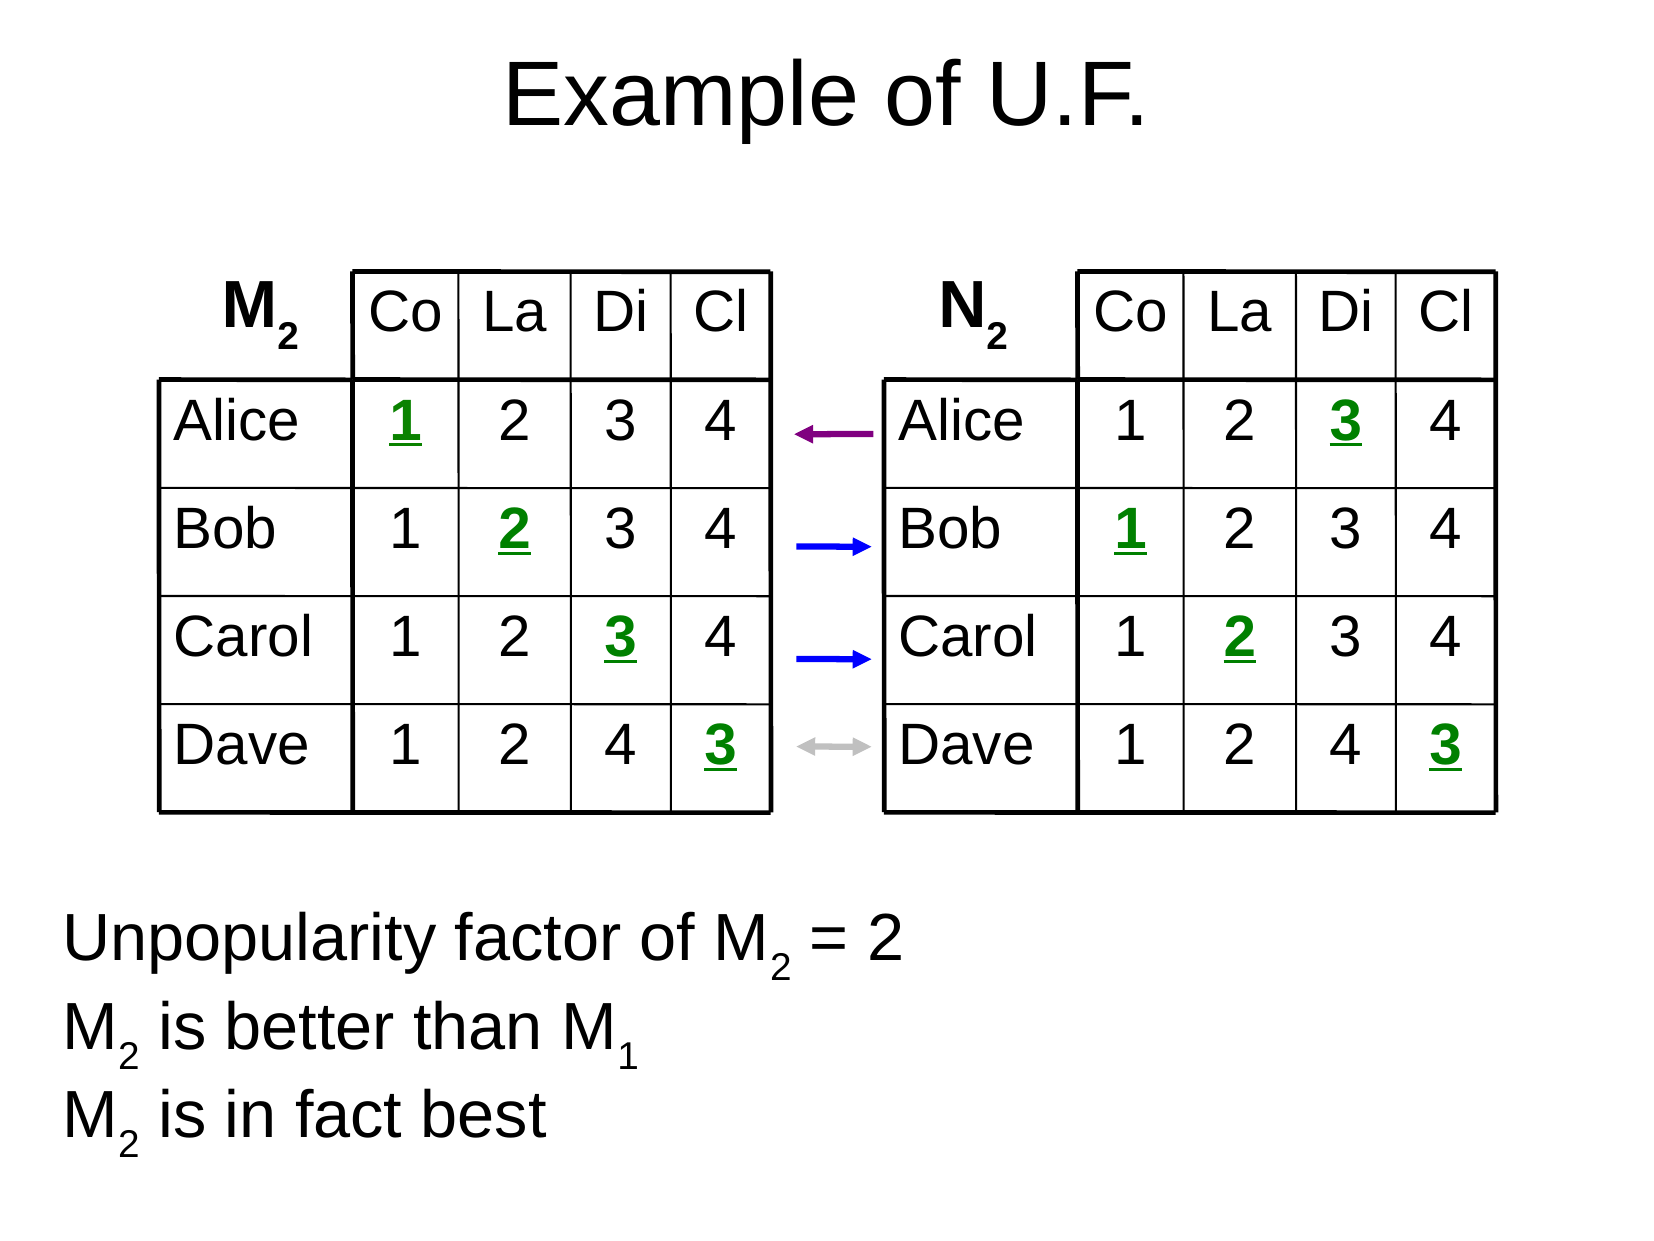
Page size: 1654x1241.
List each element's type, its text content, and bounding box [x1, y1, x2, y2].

text_box 2 [1185, 706, 1295, 810]
text_box 1 [355, 490, 457, 595]
text_box 1 [1080, 382, 1182, 486]
text_box Bob [887, 489, 1075, 595]
text_box Cl [672, 275, 768, 377]
text_box 3 [672, 706, 768, 810]
text_box 4 [1397, 598, 1493, 703]
text_box Alice [887, 382, 1075, 486]
text_box 3 [572, 383, 669, 487]
text_box 2 [1185, 598, 1295, 703]
text_box Bob [162, 489, 350, 595]
text_box 1 [355, 598, 457, 703]
text_box 3 [1298, 383, 1394, 487]
text_box 2 [460, 706, 569, 810]
text_box 1 [355, 706, 457, 810]
text_box La [1185, 274, 1294, 377]
text_box Alice [162, 382, 350, 486]
text_box 4 [1397, 490, 1493, 595]
text_box Dave [887, 706, 1075, 810]
text_box Cl [1397, 275, 1493, 377]
text_box 1 [355, 382, 457, 486]
text_box N2 [923, 259, 1023, 366]
text_box 2 [1185, 490, 1295, 595]
text_box 2 [460, 490, 569, 595]
text_box 2 [460, 382, 569, 487]
text_box 2 [1185, 382, 1295, 487]
text_box Di [1297, 274, 1394, 377]
text_box 1 [1080, 490, 1182, 595]
text_box 4 [572, 706, 669, 810]
text_box Co [355, 274, 457, 377]
text_box 4 [672, 383, 768, 487]
text_box Carol [162, 598, 350, 703]
text_box Dave [162, 706, 350, 810]
text_box Co [1080, 274, 1182, 377]
text_box 4 [1397, 383, 1493, 487]
text_box 3 [1397, 706, 1493, 810]
text_box La [460, 274, 569, 377]
text_box 3 [1298, 490, 1394, 595]
text_box 1 [1080, 706, 1182, 810]
text_box 3 [572, 490, 669, 595]
text_box 2 [460, 598, 569, 703]
text_box 3 [572, 598, 669, 703]
text_box 4 [1298, 706, 1394, 810]
text_box Carol [887, 598, 1075, 703]
title Example of U.F. [0, 7, 1654, 181]
text_box 4 [672, 598, 768, 703]
text_box 4 [672, 490, 768, 595]
text_box M2 [206, 259, 314, 366]
text_box 3 [1298, 598, 1394, 703]
list Unpopularity factor of M2 = 2 M2 is better than M1 M2 is in fact best [45, 900, 1609, 1241]
text_box 1 [1080, 598, 1182, 703]
text_box Di [572, 274, 669, 377]
